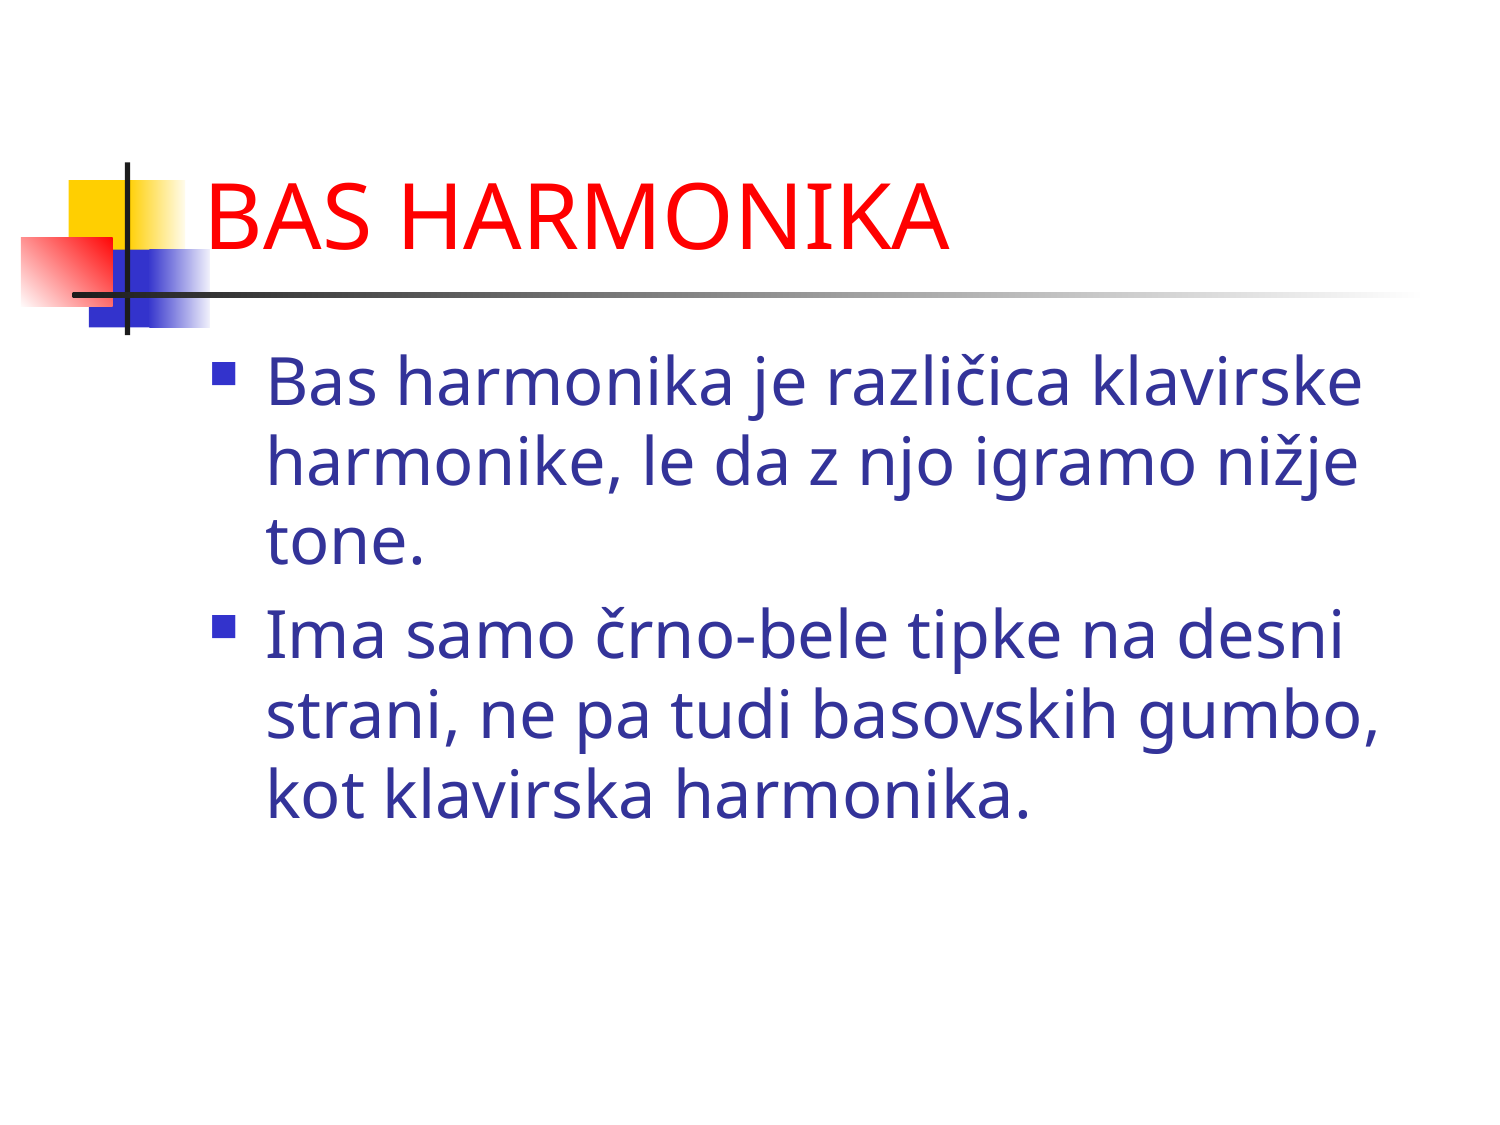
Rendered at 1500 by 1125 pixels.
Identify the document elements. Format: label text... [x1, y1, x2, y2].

list Bas harmonika je različica klavirske harmonike, le da z njo igramo nižje tone. Ima samo črno-bele tipke na desni strani, ne pa tudi basovskih gumbo, kot klavirska harmonika. [193, 331, 1469, 1006]
title BAS HARMONIKA [188, 35, 1468, 275]
